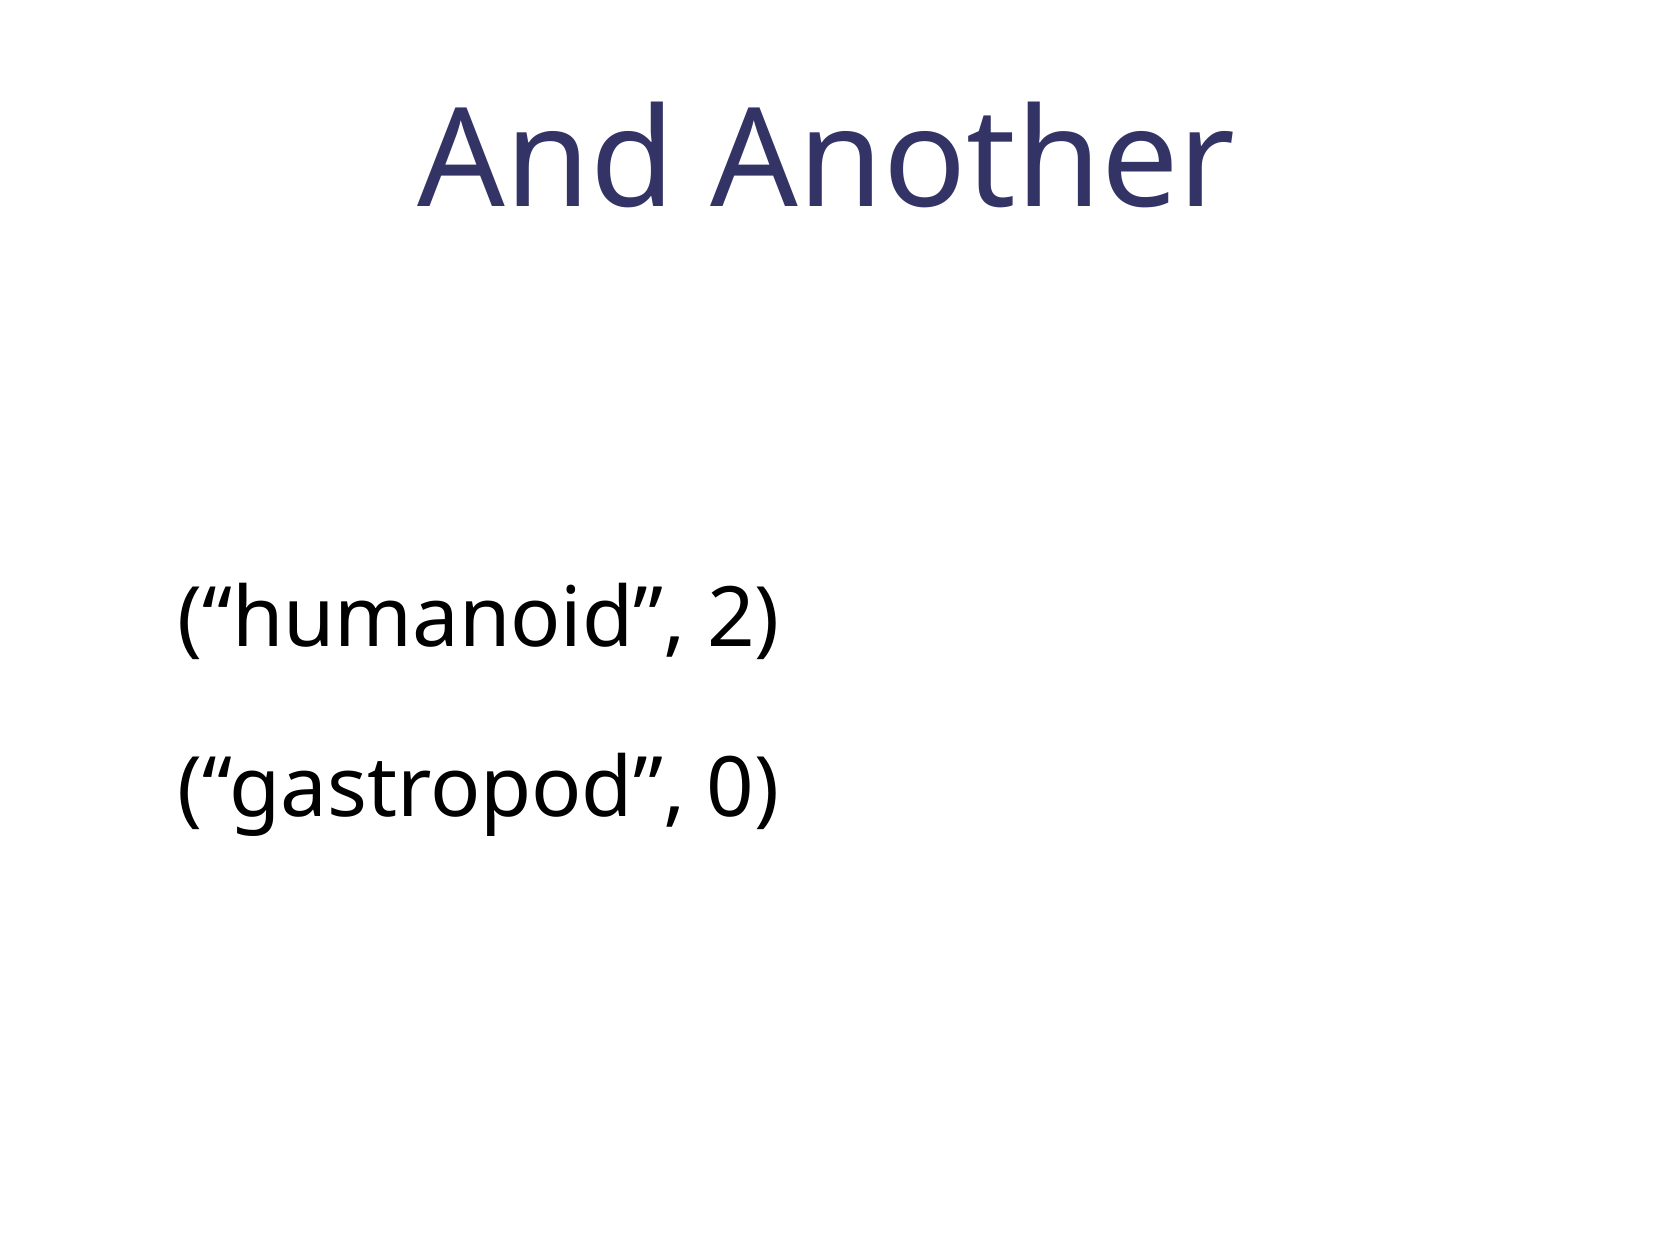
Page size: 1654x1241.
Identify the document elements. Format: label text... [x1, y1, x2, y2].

title And Another [82, 56, 1571, 250]
subtitle (“humanoid”, 2) (“gastropod”, 0) [177, 297, 1613, 1102]
